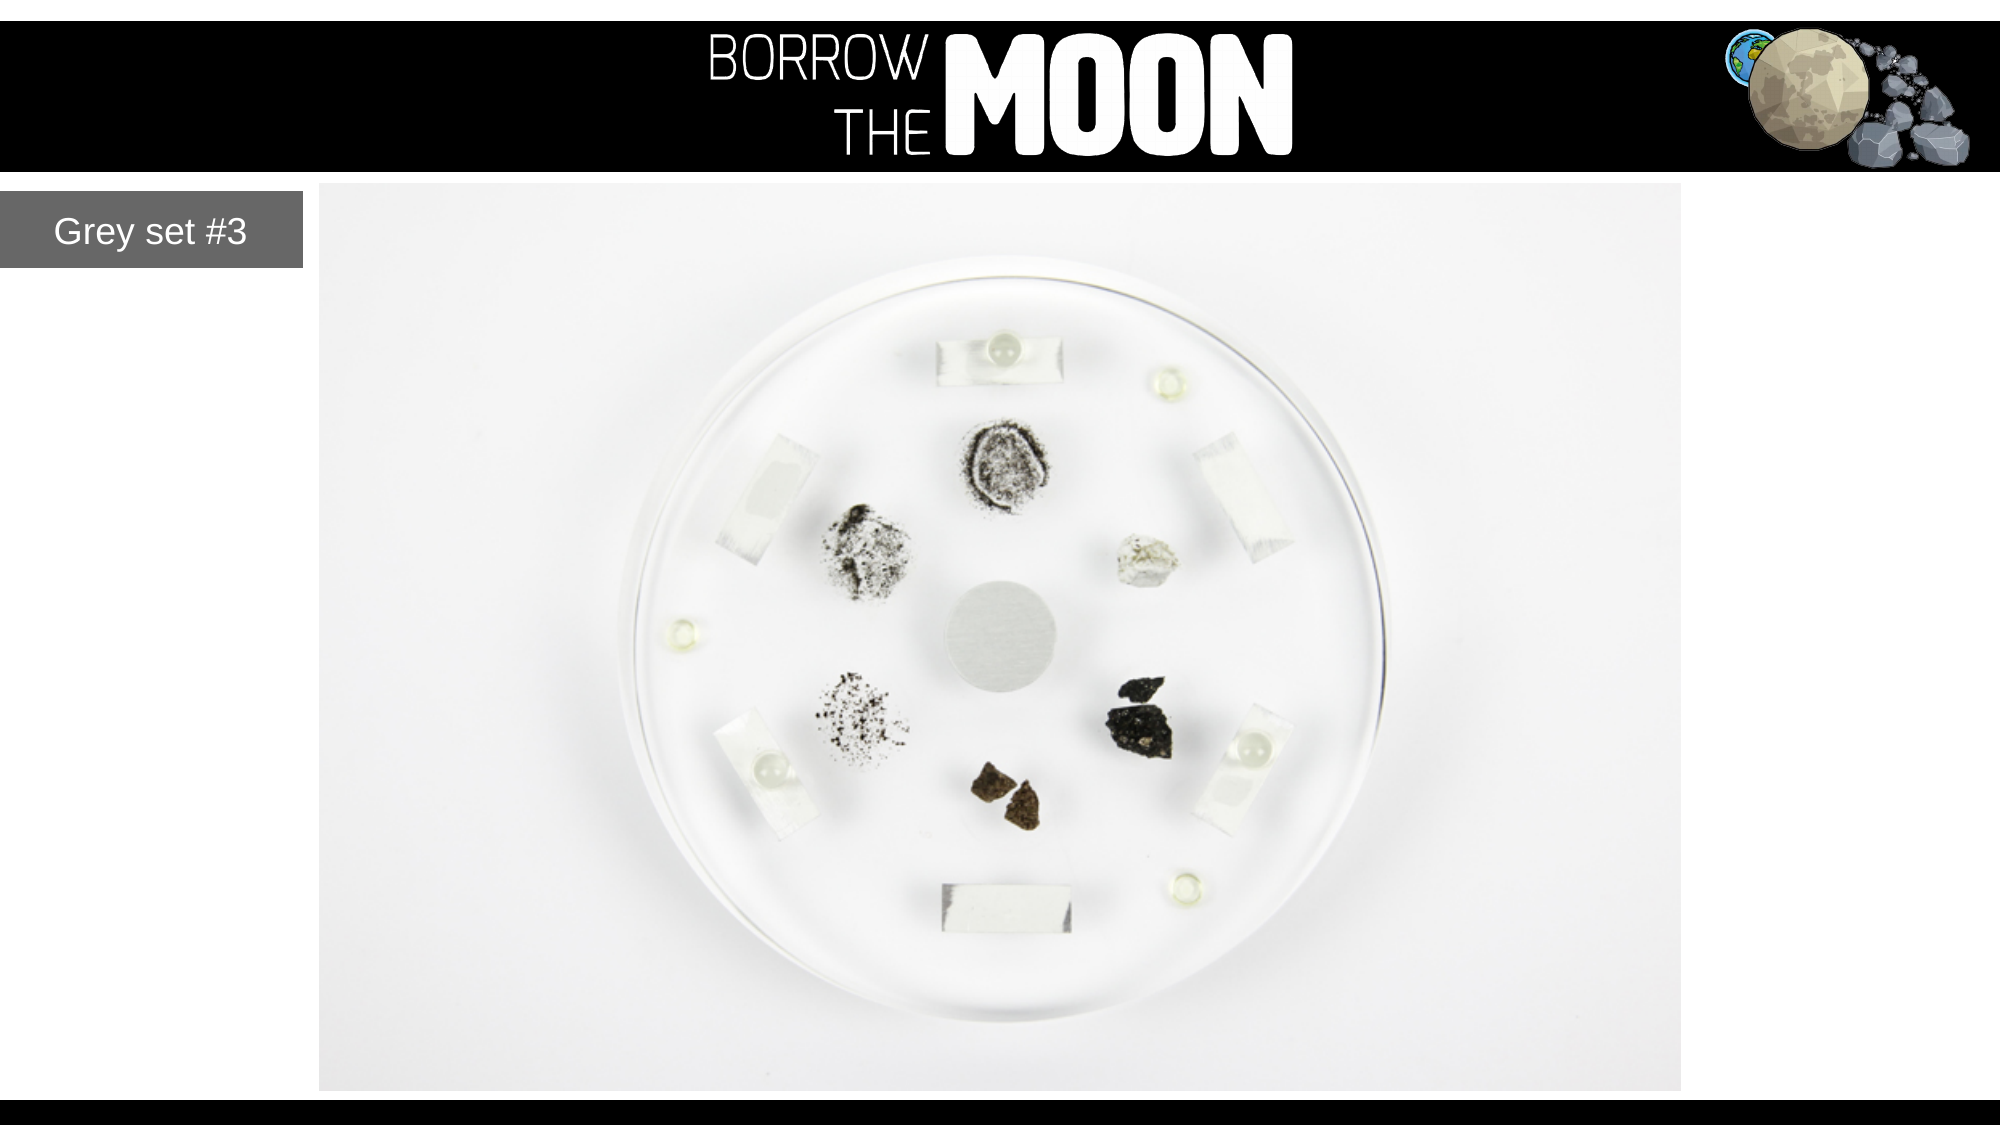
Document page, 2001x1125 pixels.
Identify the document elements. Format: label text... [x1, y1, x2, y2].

picture [319, 183, 1681, 1091]
text_box Grey set #3 [0, 191, 303, 268]
